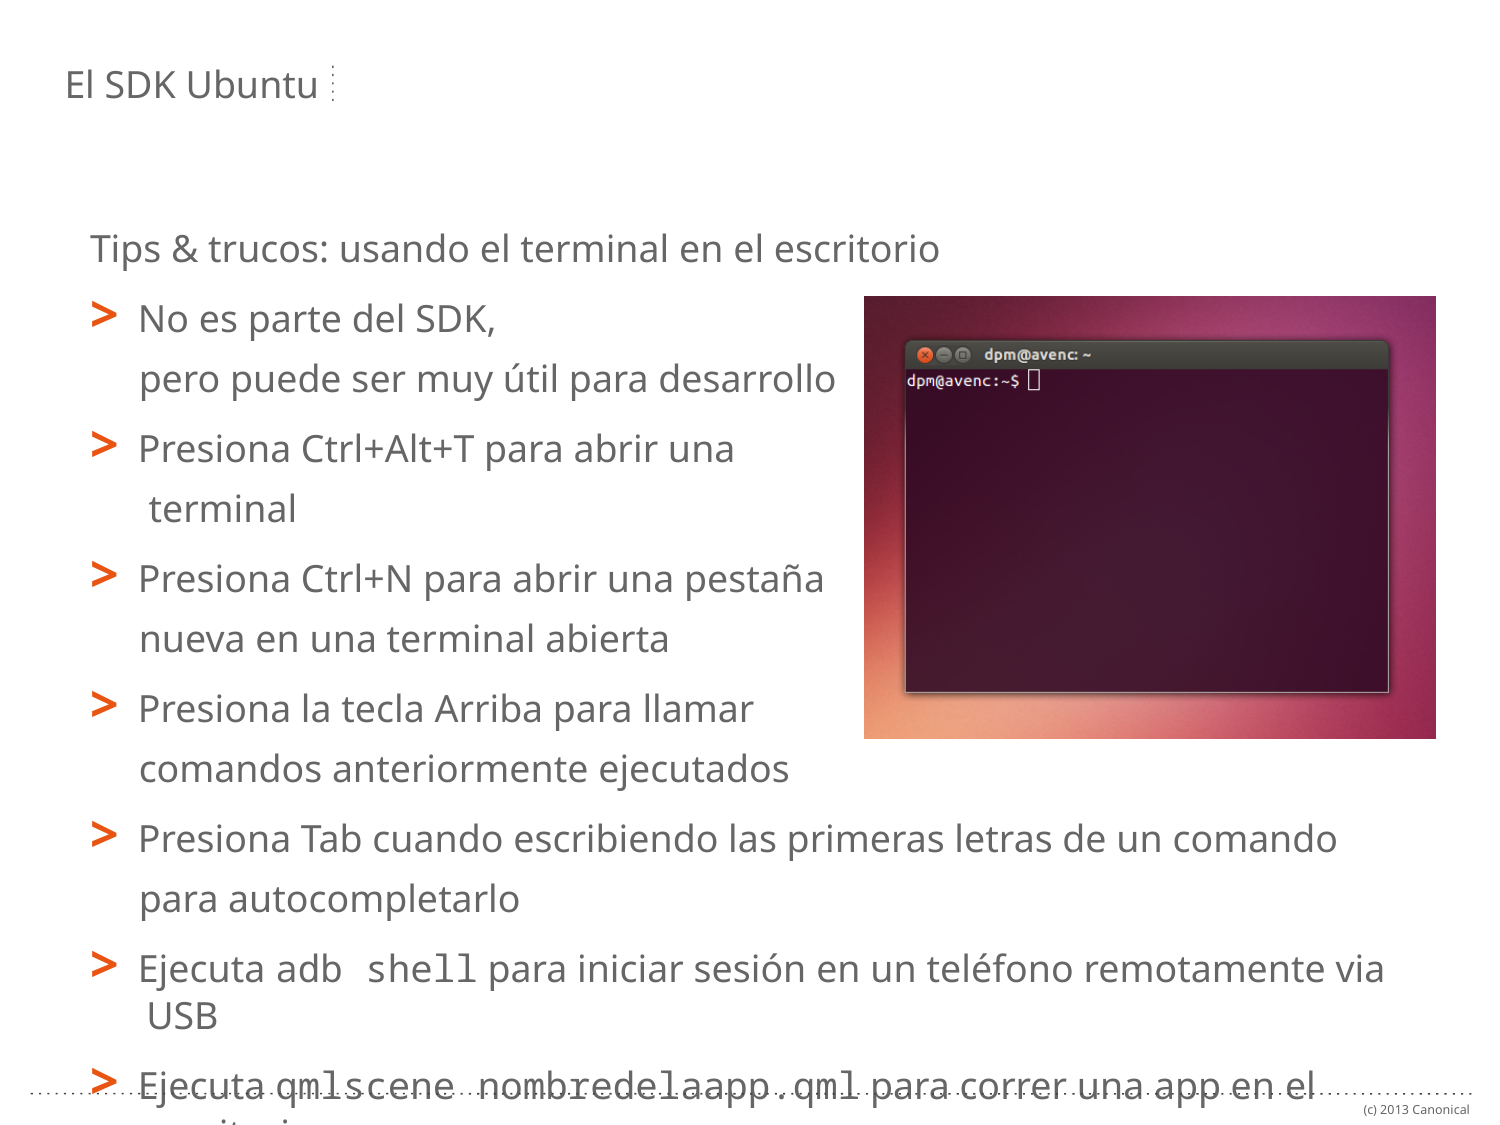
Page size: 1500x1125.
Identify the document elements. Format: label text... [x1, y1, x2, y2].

list Tips & trucos: usando el terminal en el escritorio > No es parte del SDK, pero puede ser muy útil para desarrollo > Presiona Ctrl+Alt+T para abrir una terminal > Presiona Ctrl+N para abrir una pestaña nueva en una terminal abierta > Presiona la tecla Arriba para llamar comandos anteriormente ejecutados > Presiona Tab cuando escribiendo las primeras letras de un comando para autocompletarlo > Ejecuta adb shell para iniciar sesión en un teléfono remotamente via USB > Ejecuta qmlscene nombredelaapp.qml para correr una app en el escritorio [75, 209, 1425, 1078]
text_box (c) 2013 Canonical [19, 1099, 1485, 1119]
title El SDK Ubuntu [49, 53, 503, 114]
picture [864, 296, 1436, 739]
